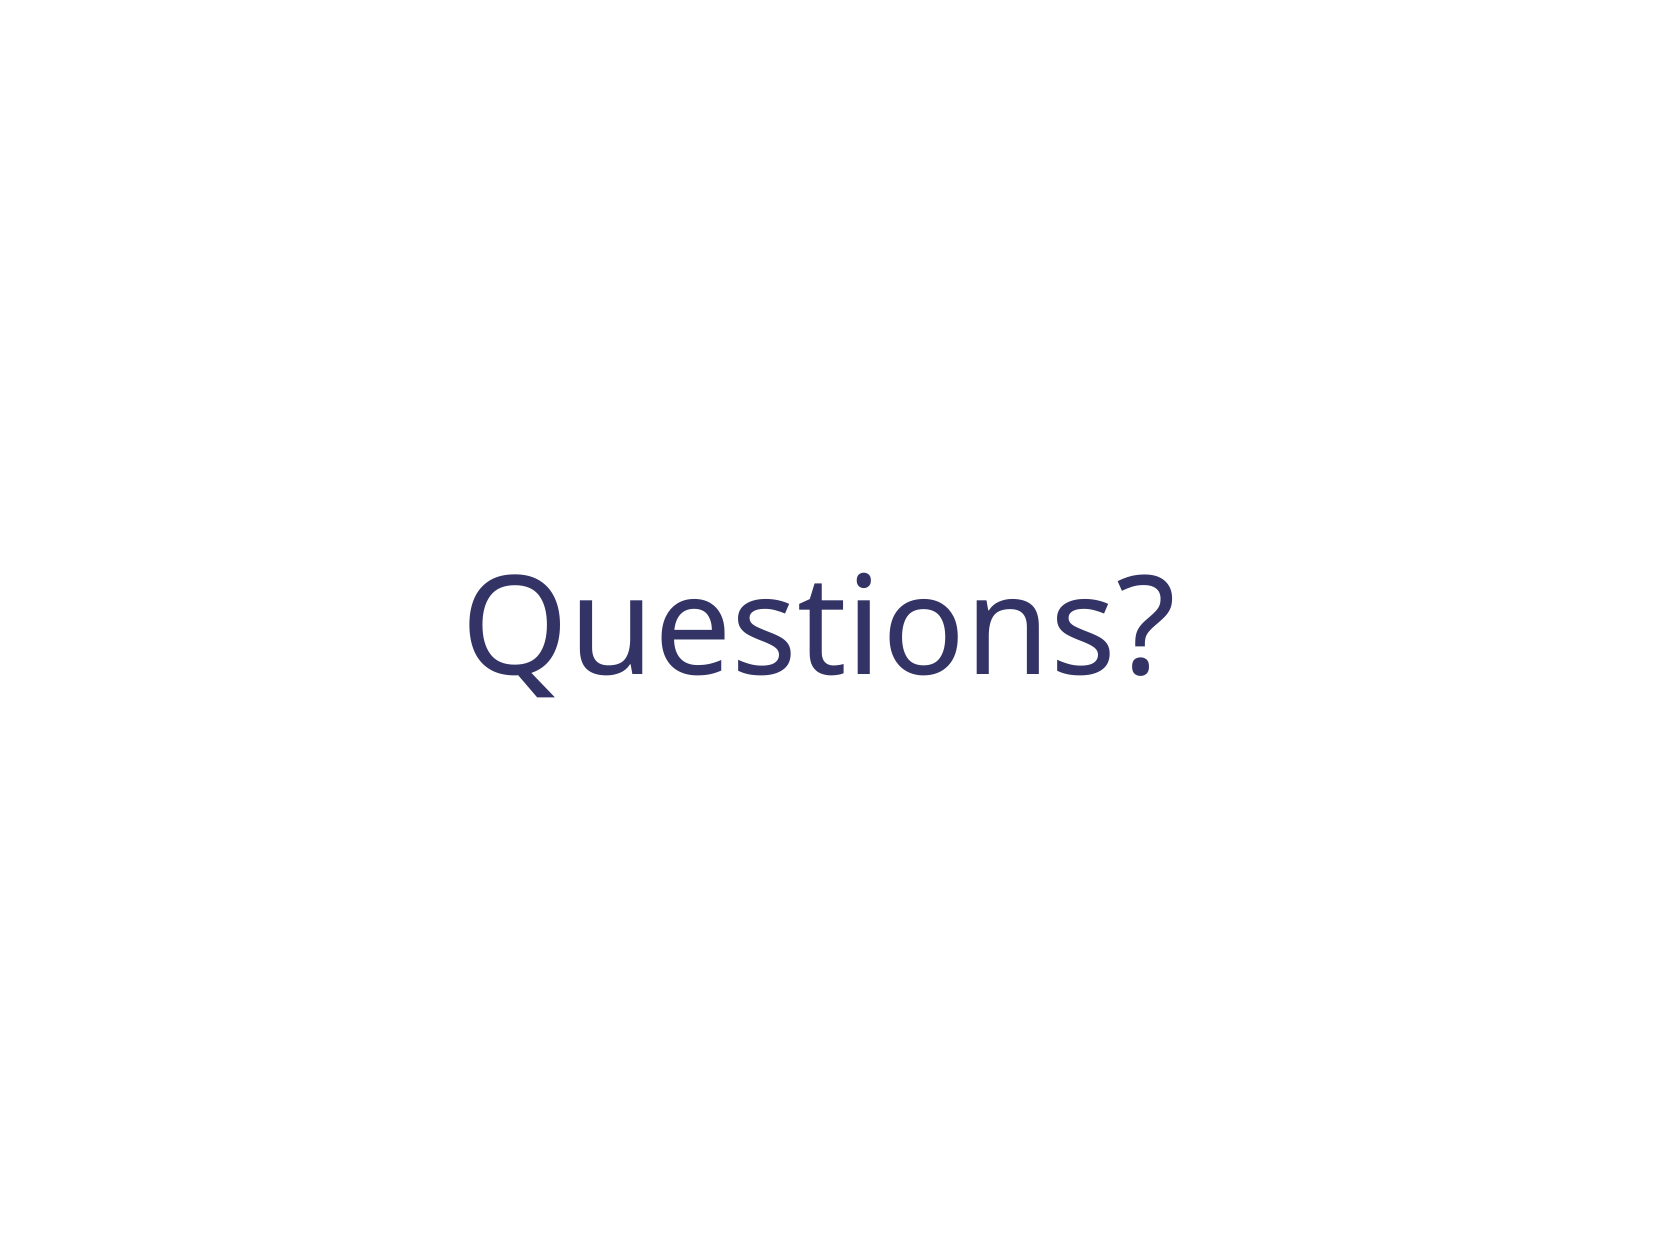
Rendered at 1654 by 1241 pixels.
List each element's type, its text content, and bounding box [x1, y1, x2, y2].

title Questions? [75, 525, 1564, 718]
